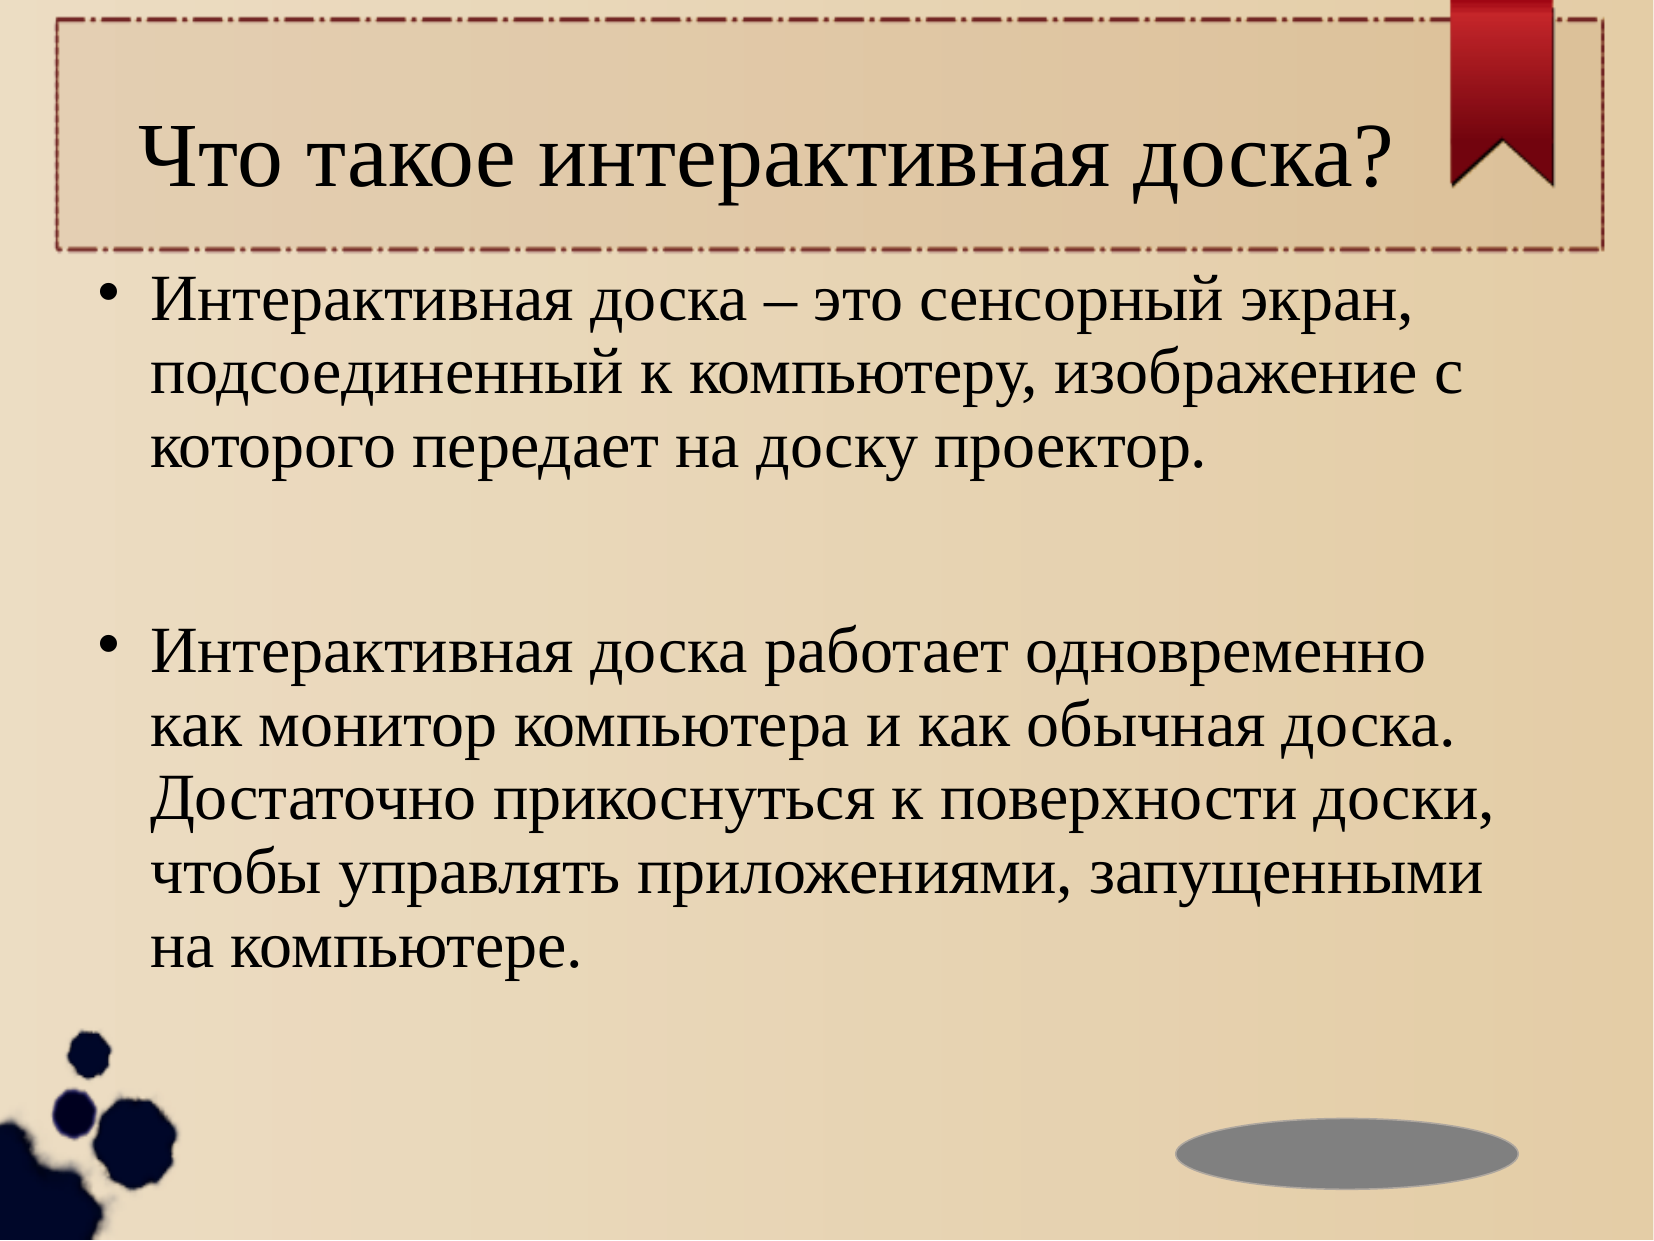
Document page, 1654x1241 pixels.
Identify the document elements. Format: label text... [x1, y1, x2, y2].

list Интерактивная доска – это сенсорный экран, подсоединенный к компьютеру, изображение с которого передает на доску проектор. Интерактивная доска работает одновременно как монитор компьютера и как обычная доска. Достаточно прикоснуться к поверхности доски, чтобы управлять приложениями, запущенными на компьютере. [80, 256, 1536, 990]
text_box [1175, 1118, 1519, 1190]
picture [0, 0, 1654, 1240]
title Что такое интерактивная доска? [82, 49, 1453, 256]
